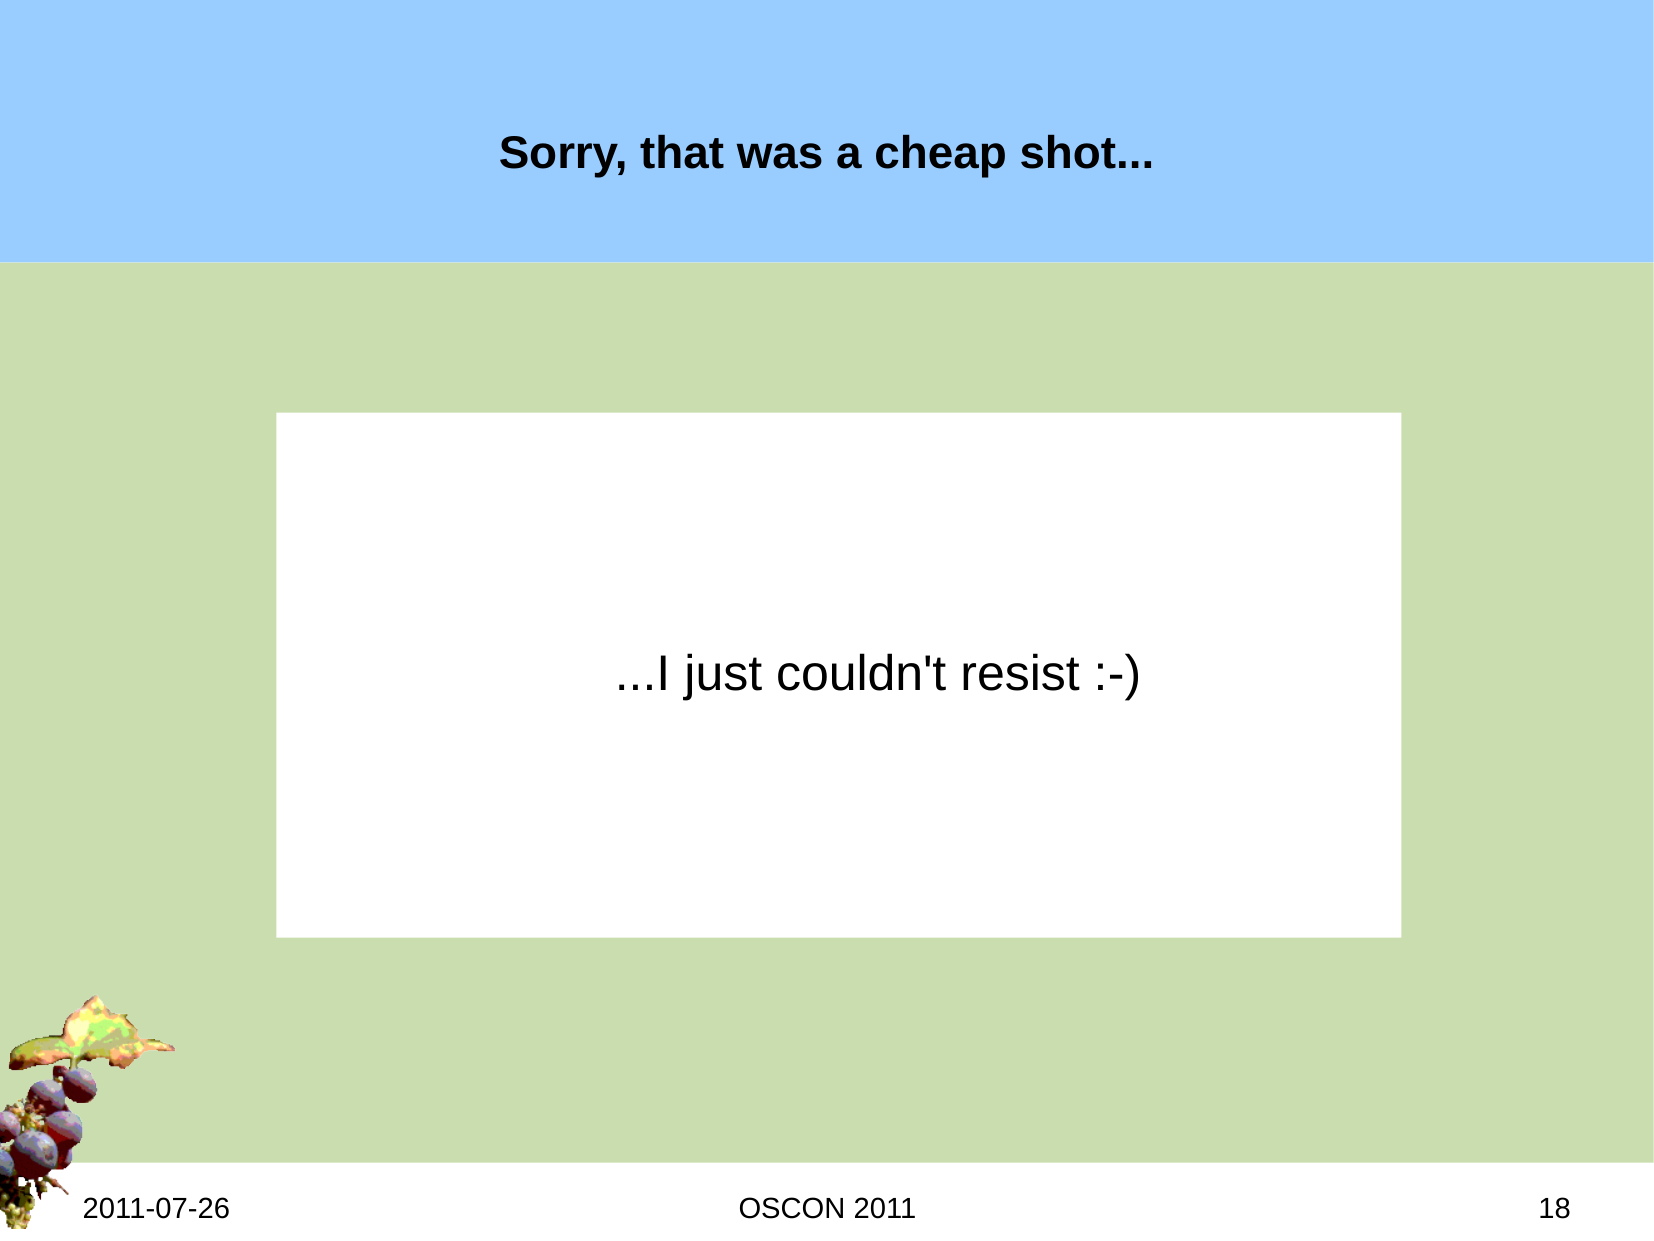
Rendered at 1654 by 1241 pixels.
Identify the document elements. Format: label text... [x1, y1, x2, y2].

text_box [276, 412, 1402, 938]
picture [0, 990, 188, 1229]
text_box ...I just couldn't resist :-) [600, 637, 1158, 709]
title Sorry, that was a cheap shot... [82, 56, 1571, 250]
